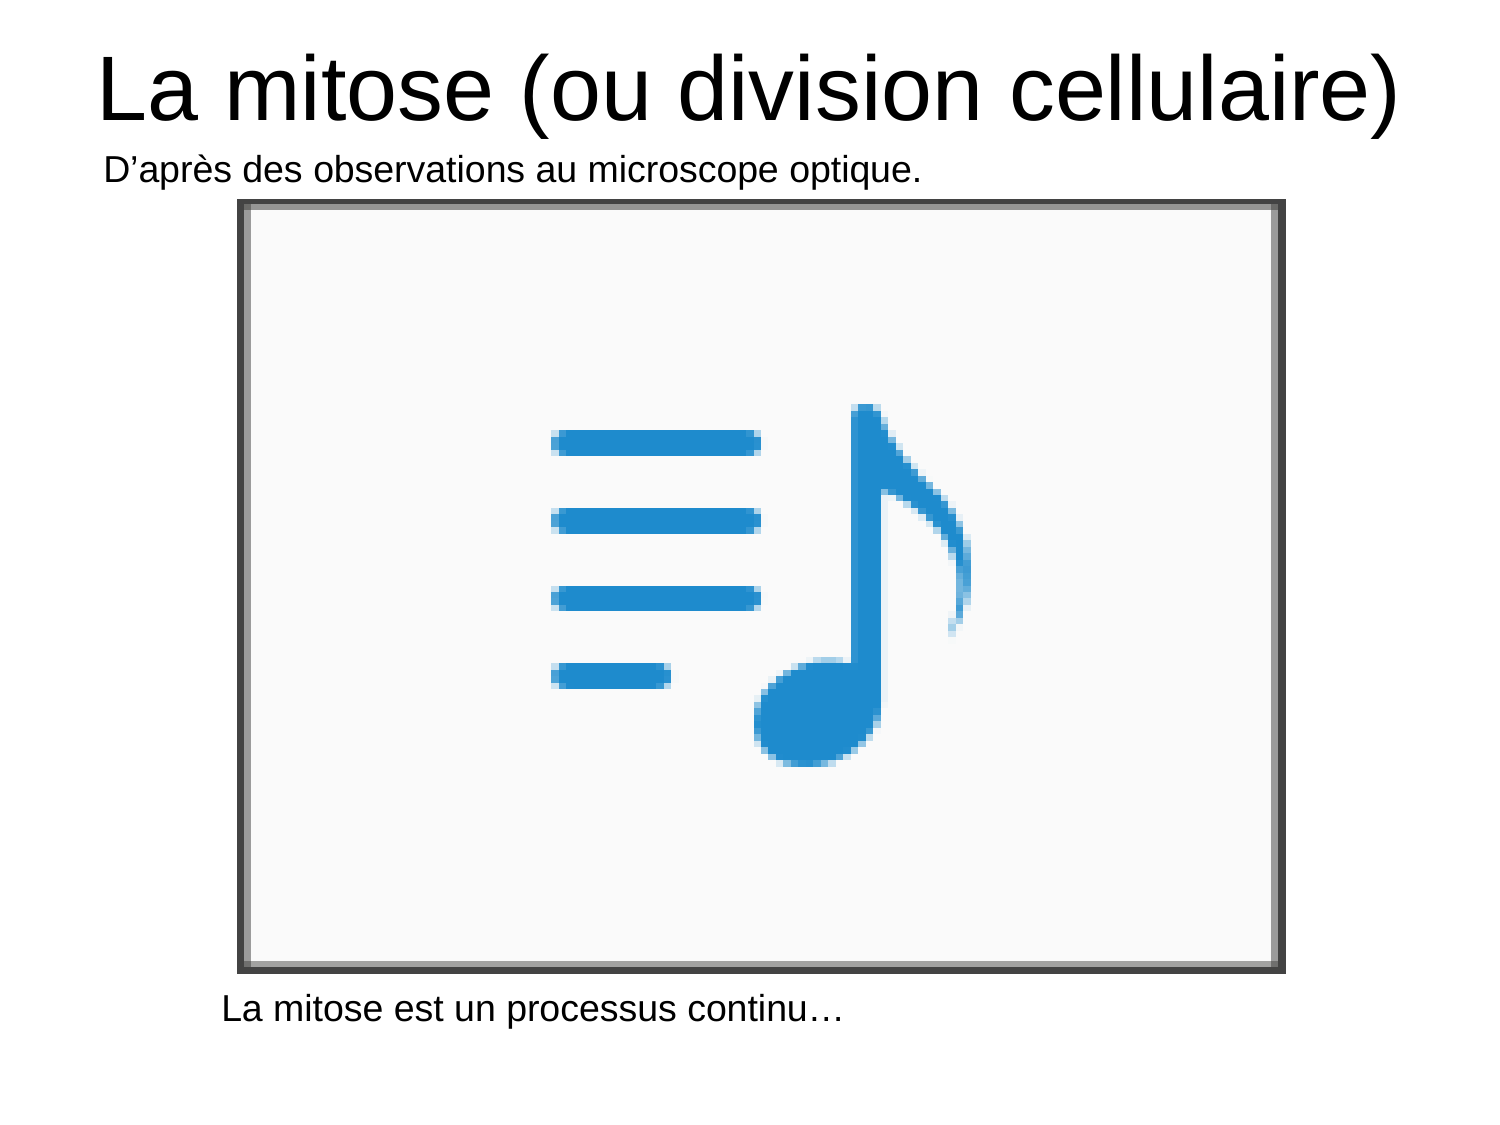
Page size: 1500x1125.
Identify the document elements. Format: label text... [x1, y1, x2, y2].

text_box D’après des observations au microscope optique. [88, 137, 1377, 198]
text_box La mitose est un processus continu… [206, 976, 1270, 1037]
text_box [236, 197, 1287, 975]
title La mitose (ou division cellulaire) [75, 21, 1426, 257]
